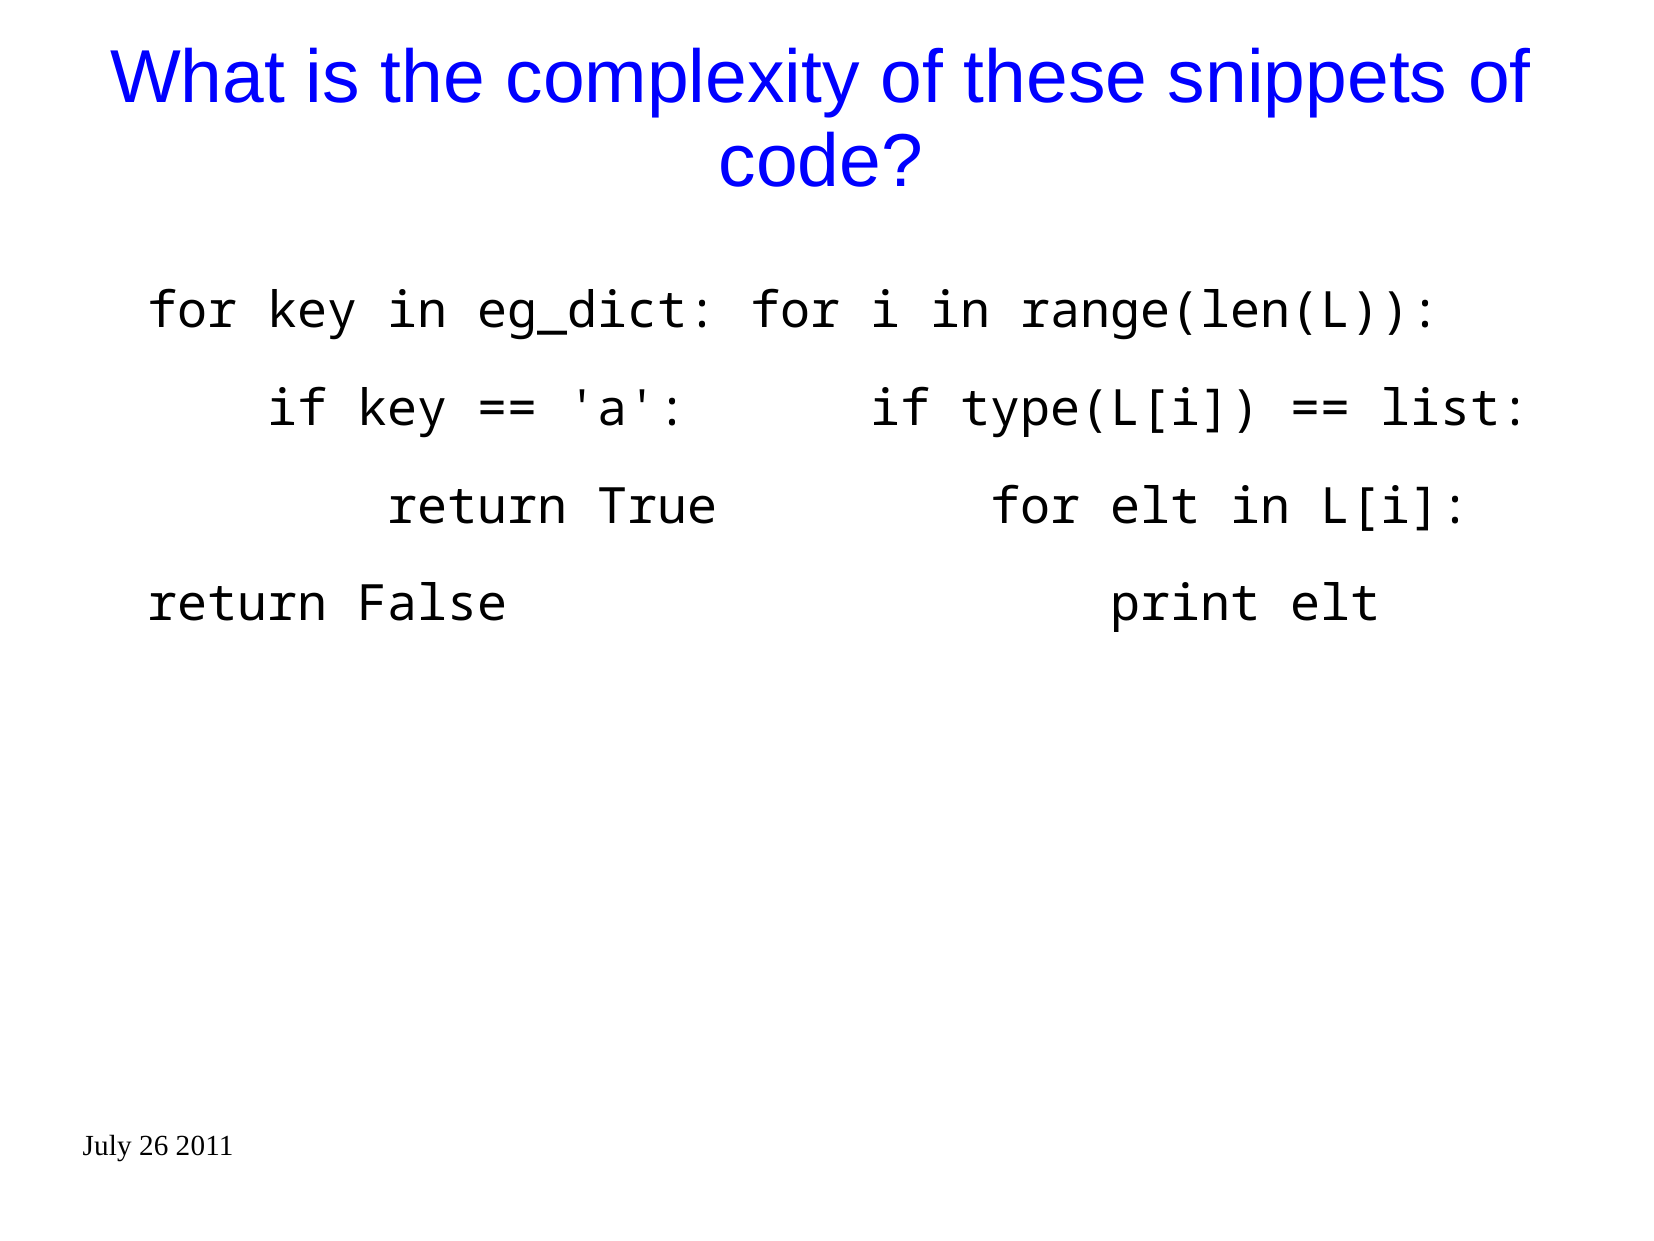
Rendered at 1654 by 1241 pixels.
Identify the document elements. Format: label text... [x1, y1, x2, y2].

list for key in eg_dict: if key == 'a': return True return False [76, 274, 679, 1093]
title What is the complexity of these snippets of code? [76, 33, 1565, 202]
list for i in range(len(L)): if type(L[i]) == list: for elt in L[i]: print elt [679, 274, 1566, 1093]
